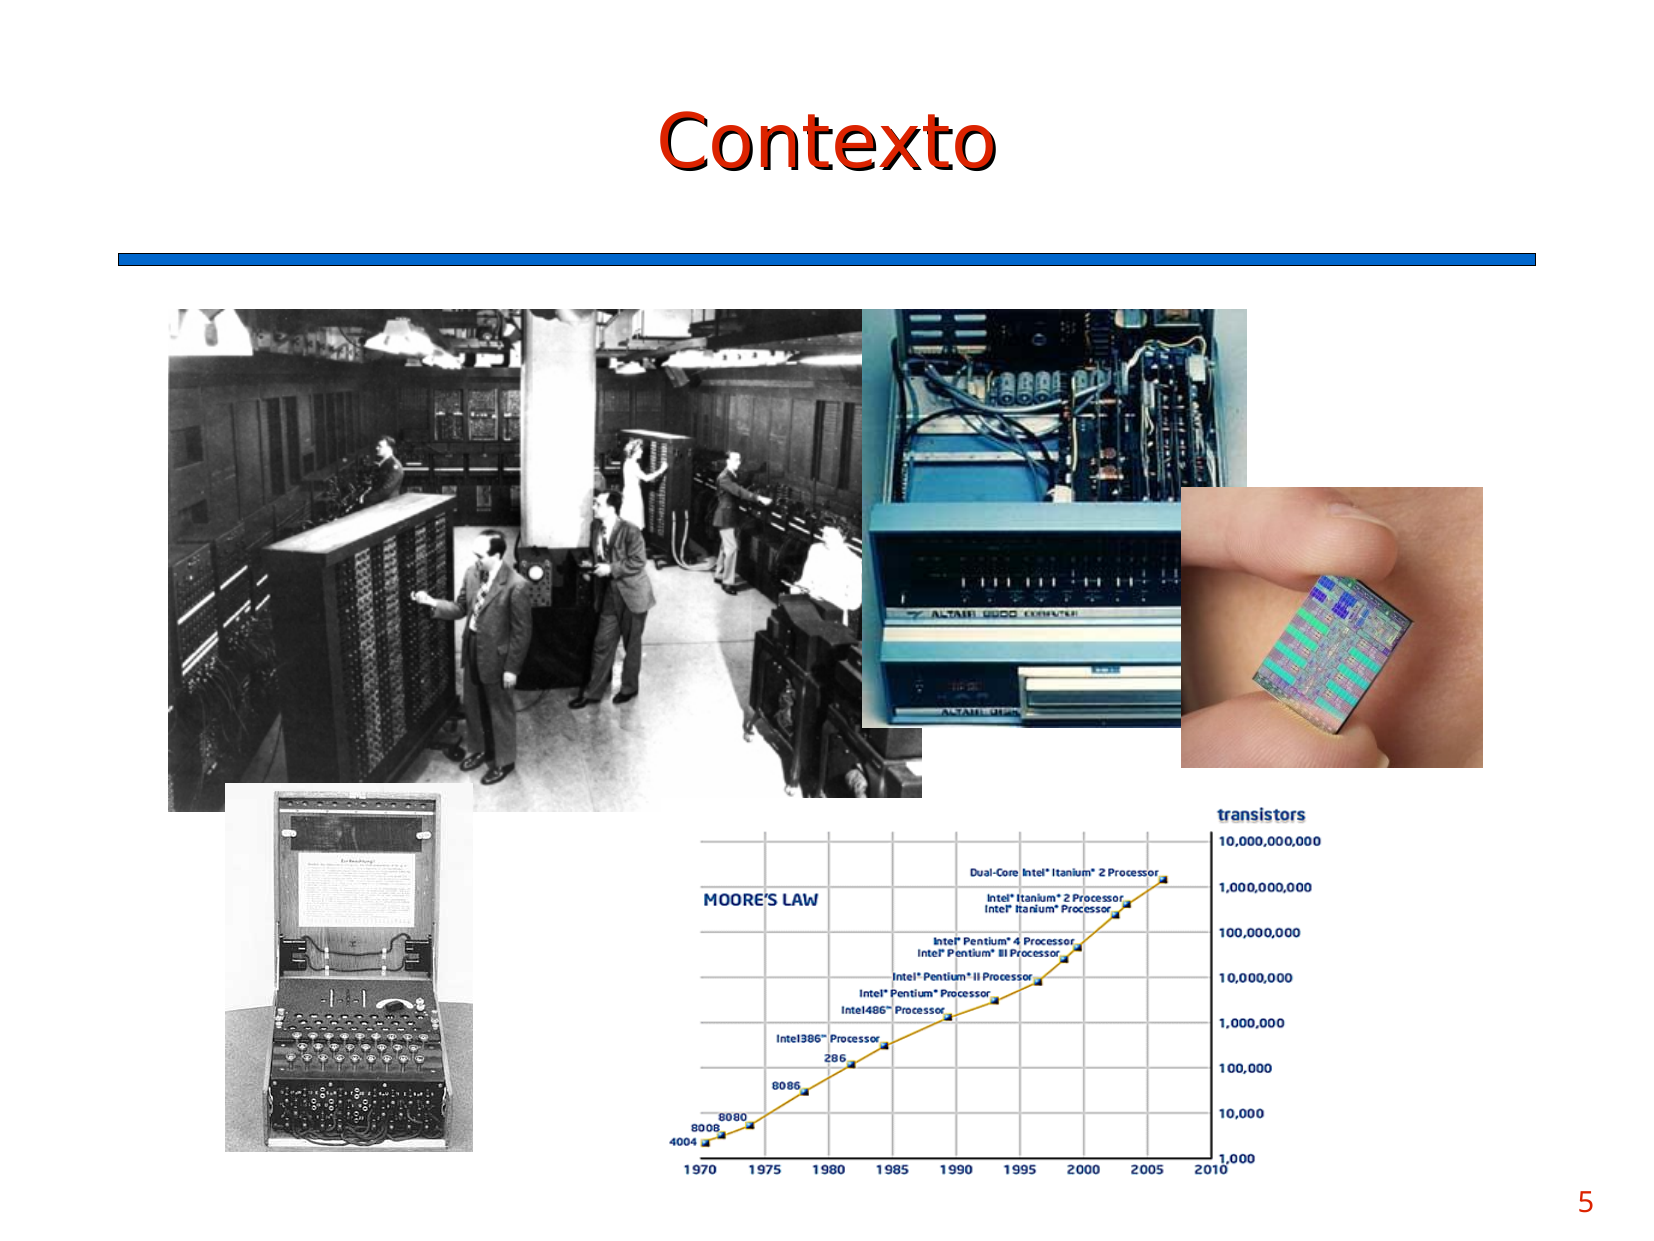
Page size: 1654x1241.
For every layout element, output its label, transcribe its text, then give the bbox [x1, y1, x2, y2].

title Contexto [88, 37, 1565, 246]
picture [168, 309, 1483, 1182]
